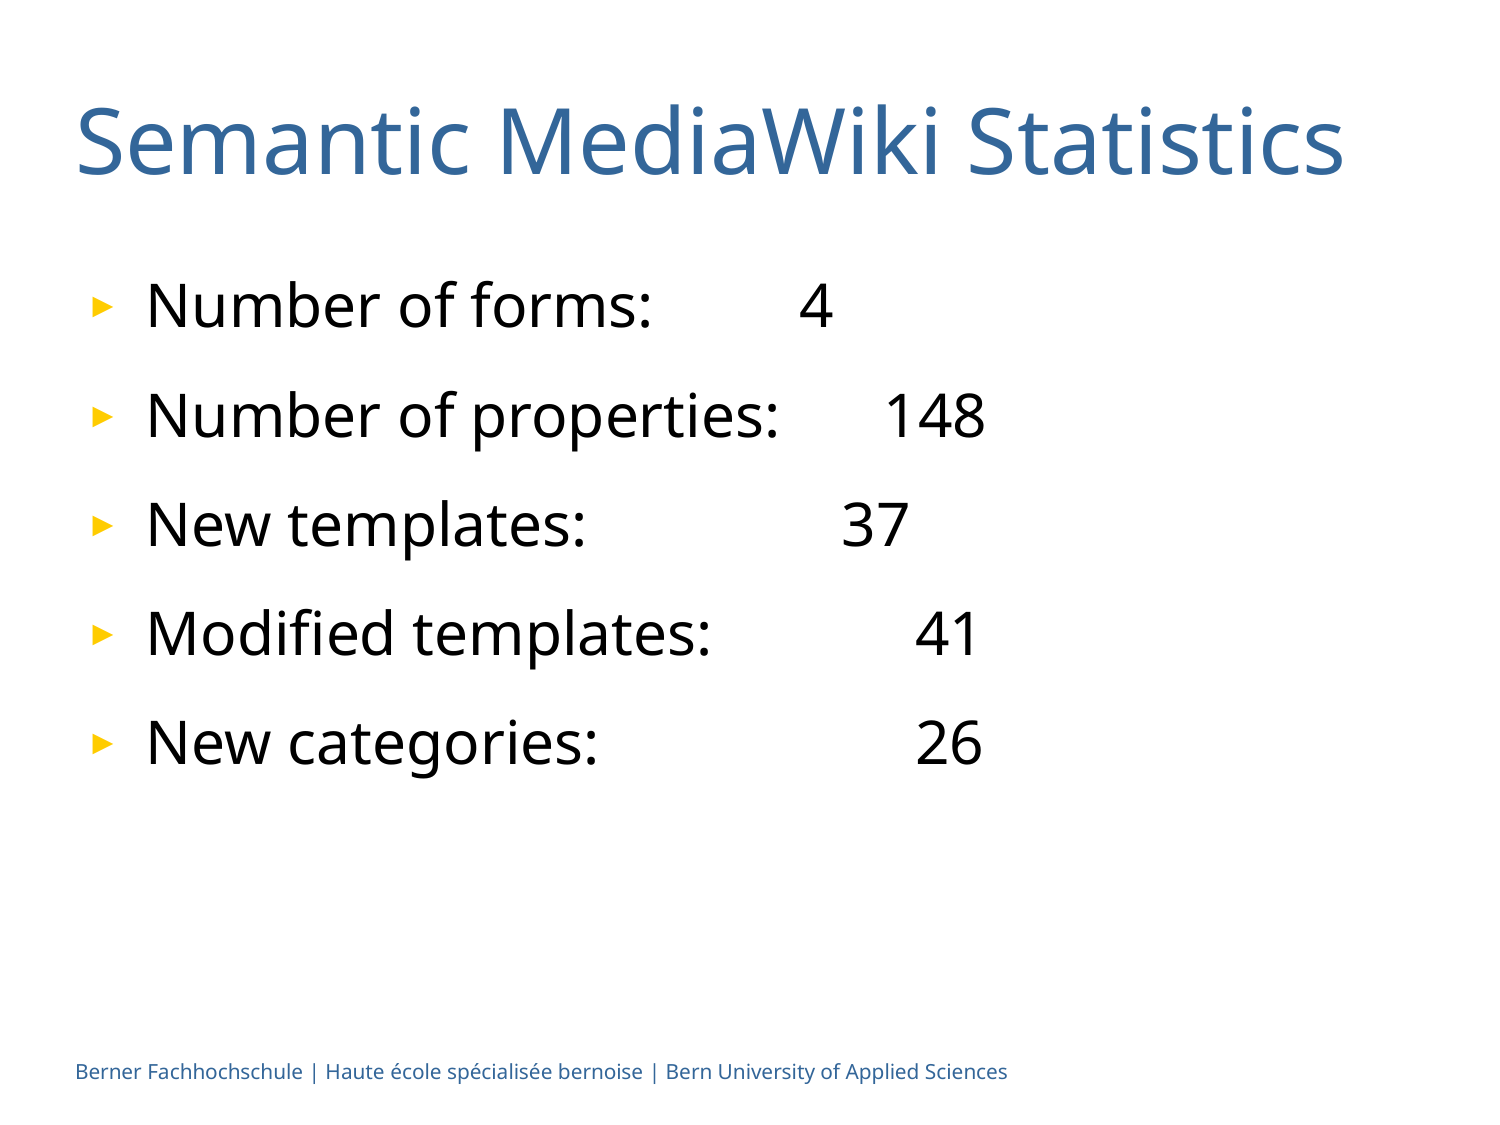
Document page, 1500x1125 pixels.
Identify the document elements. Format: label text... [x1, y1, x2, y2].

list Number of forms: 4 Number of properties: 148 New templates: 37 Modified templates: 41 New categories: 26 [75, 263, 1425, 1006]
title Semantic MediaWiki Statistics [75, 44, 1425, 233]
